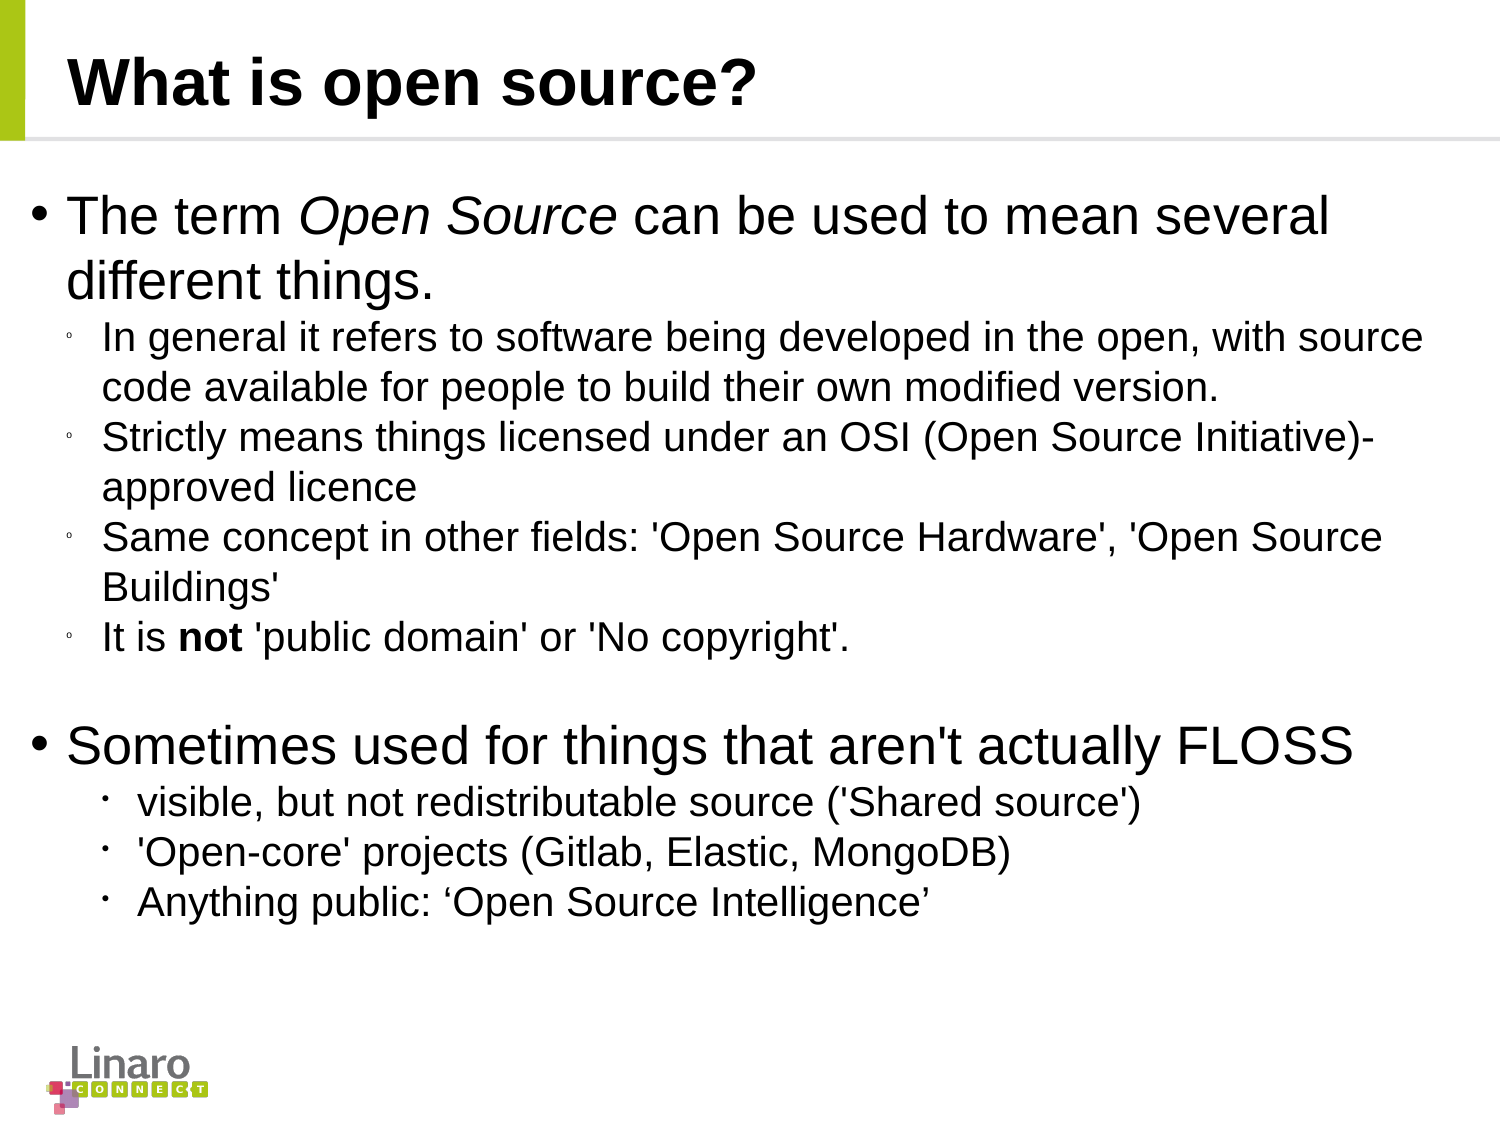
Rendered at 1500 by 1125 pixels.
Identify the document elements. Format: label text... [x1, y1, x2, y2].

text_box What is open source? [53, 23, 1465, 136]
text_box The term Open Source can be used to mean several different things. In general it refers to software being developed in the open, with source code available for people to build their own modified version. Strictly means things licensed under an OSI (Open Source Initiative)-approved licence Same concept in other fields: 'Open Source Hardware', 'Open Source Buildings' It is not 'public domain' or 'No copyright'. Sometimes used for things that aren't actually FLOSS visible, but not redistributable source ('Shared source') 'Open-core' projects (Gitlab, Elastic, MongoDB) Anything public: ‘Open Source Intelligence’ [16, 165, 1482, 1040]
picture [39, 1041, 216, 1119]
